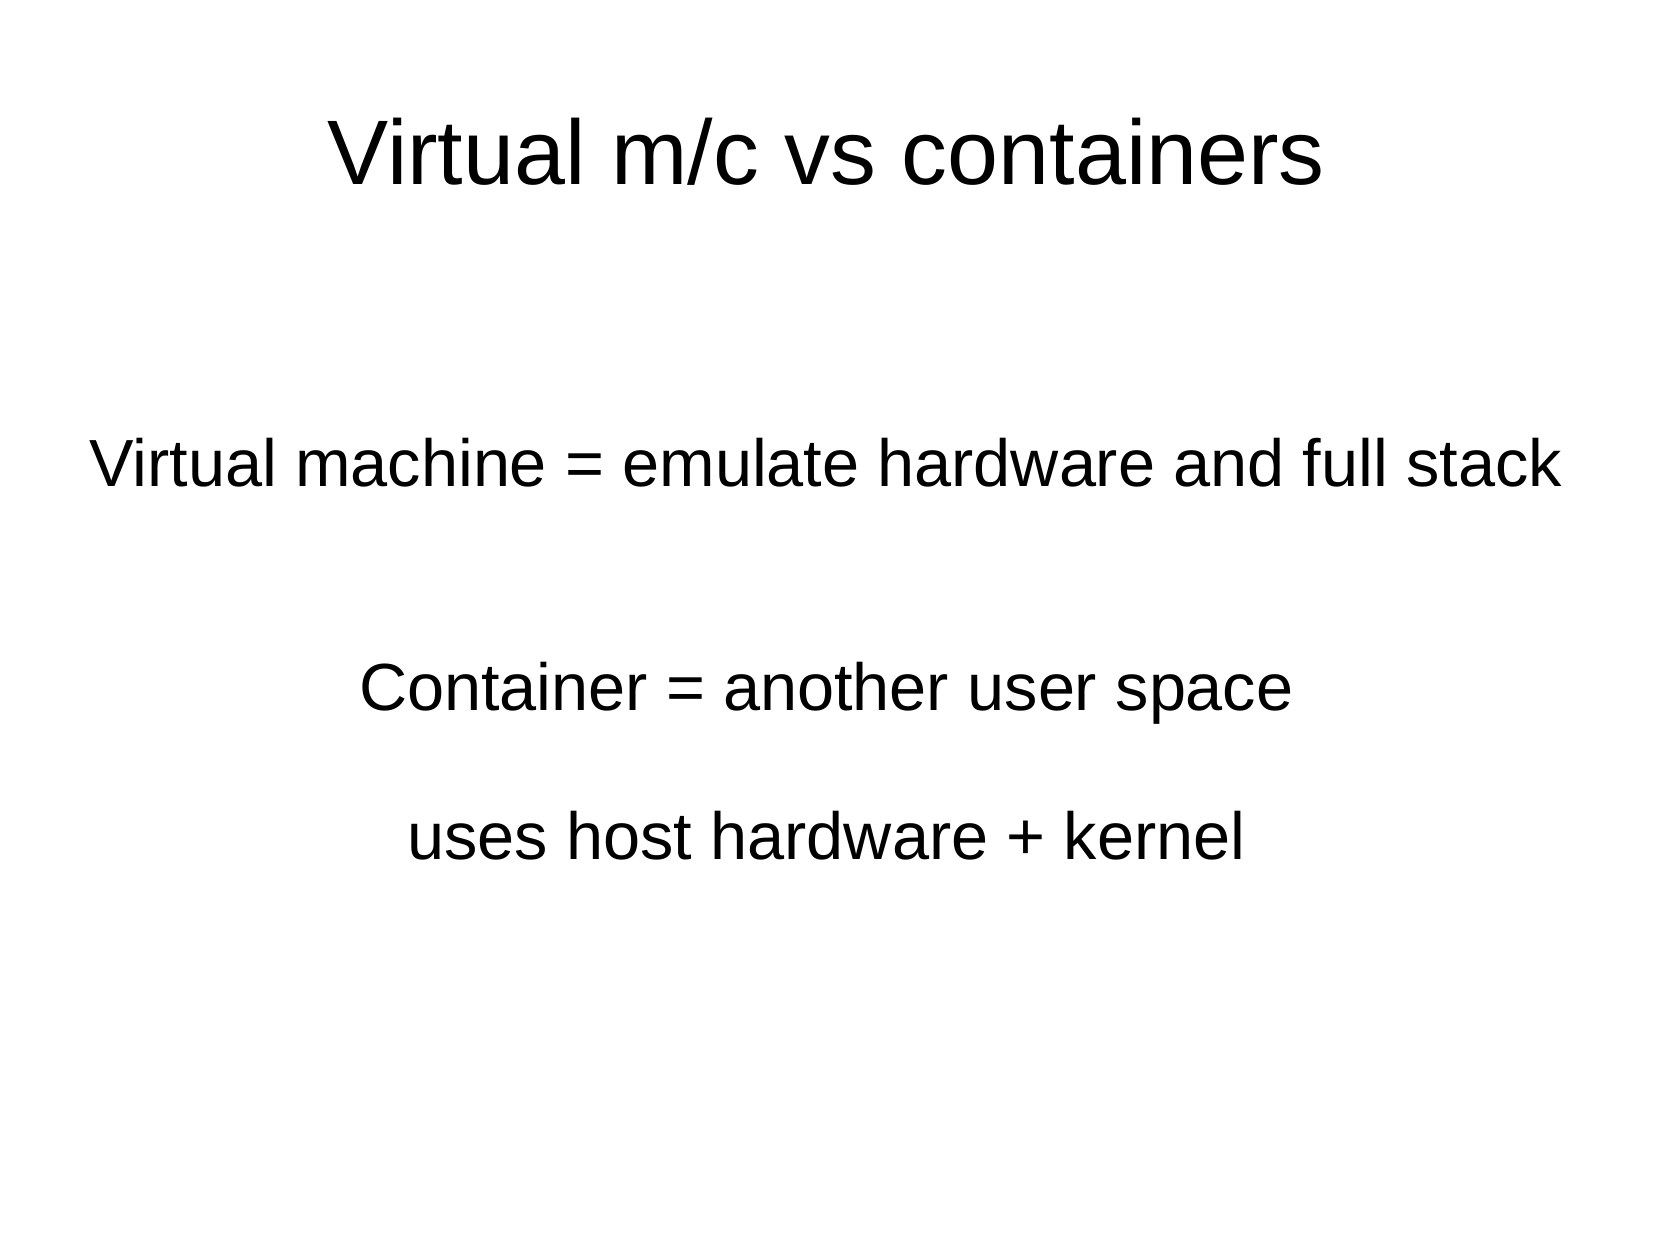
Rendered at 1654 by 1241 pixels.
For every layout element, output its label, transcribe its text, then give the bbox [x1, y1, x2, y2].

title Virtual m/c vs containers [82, 49, 1571, 257]
subtitle Virtual machine = emulate hardware and full stack Container = another user space uses host hardware + kernel [82, 290, 1571, 1010]
